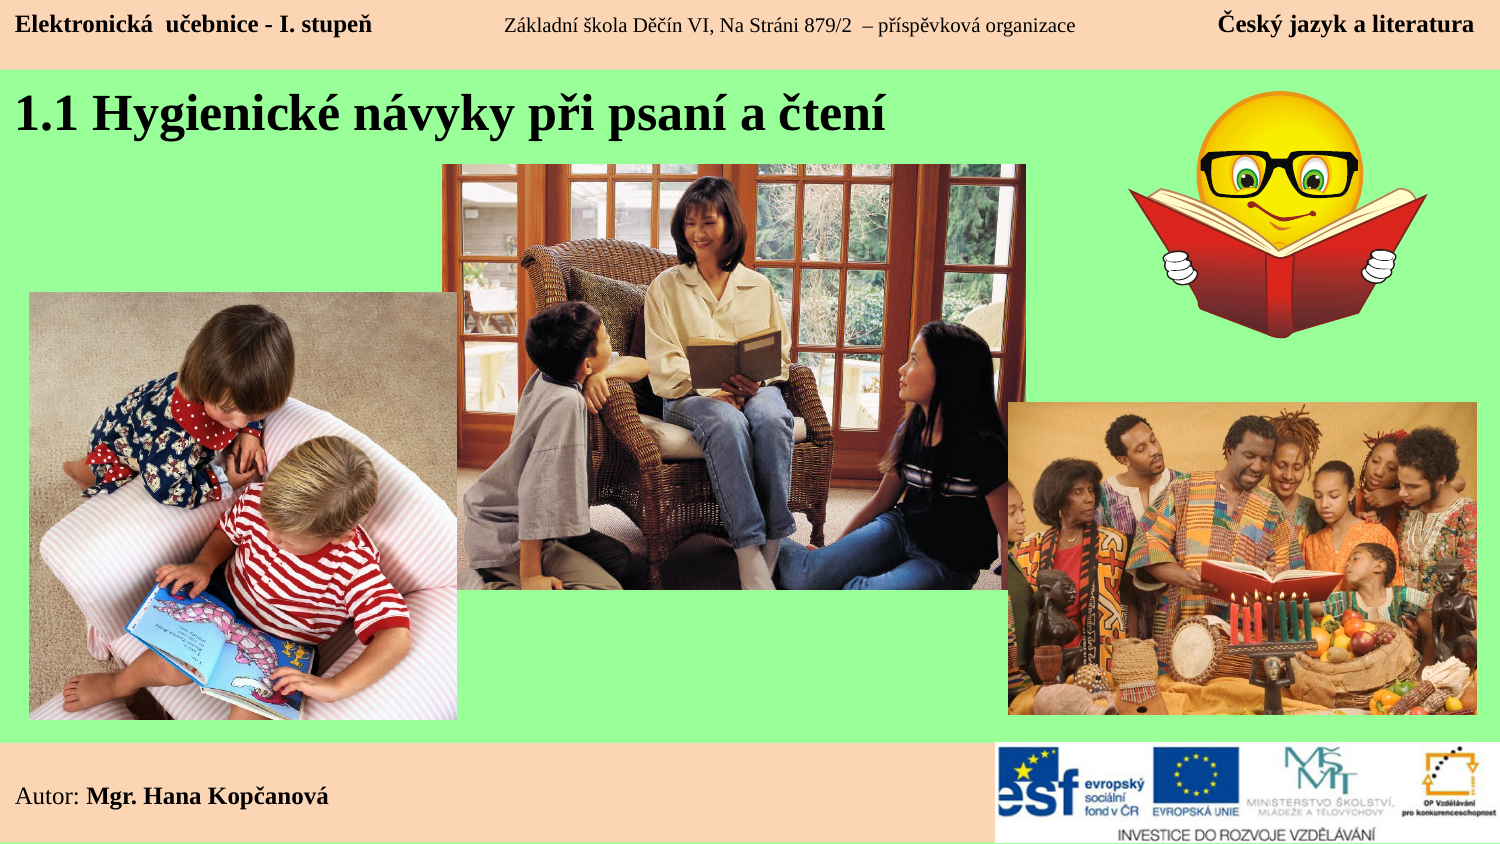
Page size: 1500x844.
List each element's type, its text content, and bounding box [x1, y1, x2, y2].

picture [995, 742, 1500, 843]
text_box Elektronická učebnice - I. stupeň Základní škola Děčín VI, Na Stráni 879/2 – příspěvková organizace Český jazyk a literatura [0, 0, 1500, 70]
text_box Autor: Mgr. Hana Kopčanová [0, 742, 995, 843]
picture [1128, 91, 1428, 339]
picture [29, 164, 1477, 720]
title 1.1 Hygienické návyky při psaní a čtení [0, 70, 1420, 169]
